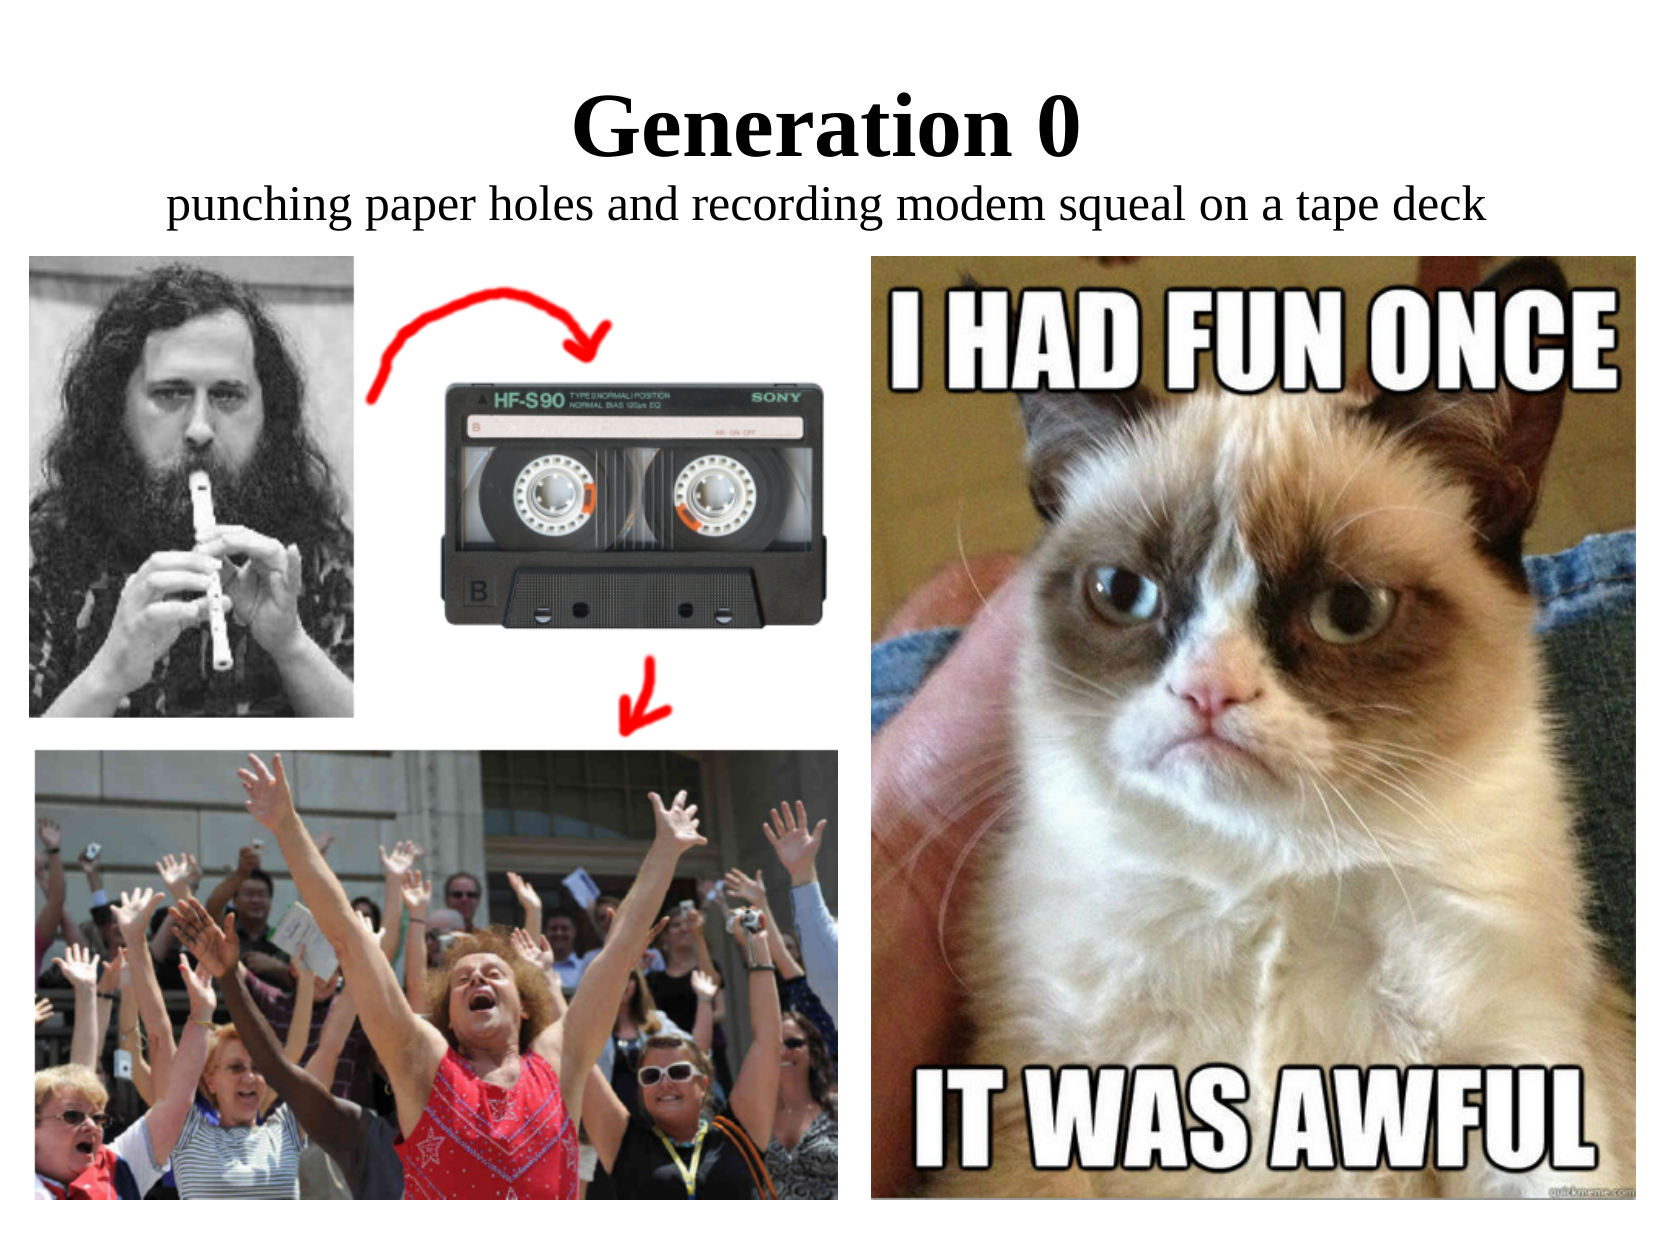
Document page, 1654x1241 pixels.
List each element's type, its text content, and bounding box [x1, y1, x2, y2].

picture [871, 256, 1636, 1201]
title Generation 0 punching paper holes and recording modem squeal on a tape deck [82, 49, 1571, 257]
picture [29, 256, 838, 1201]
